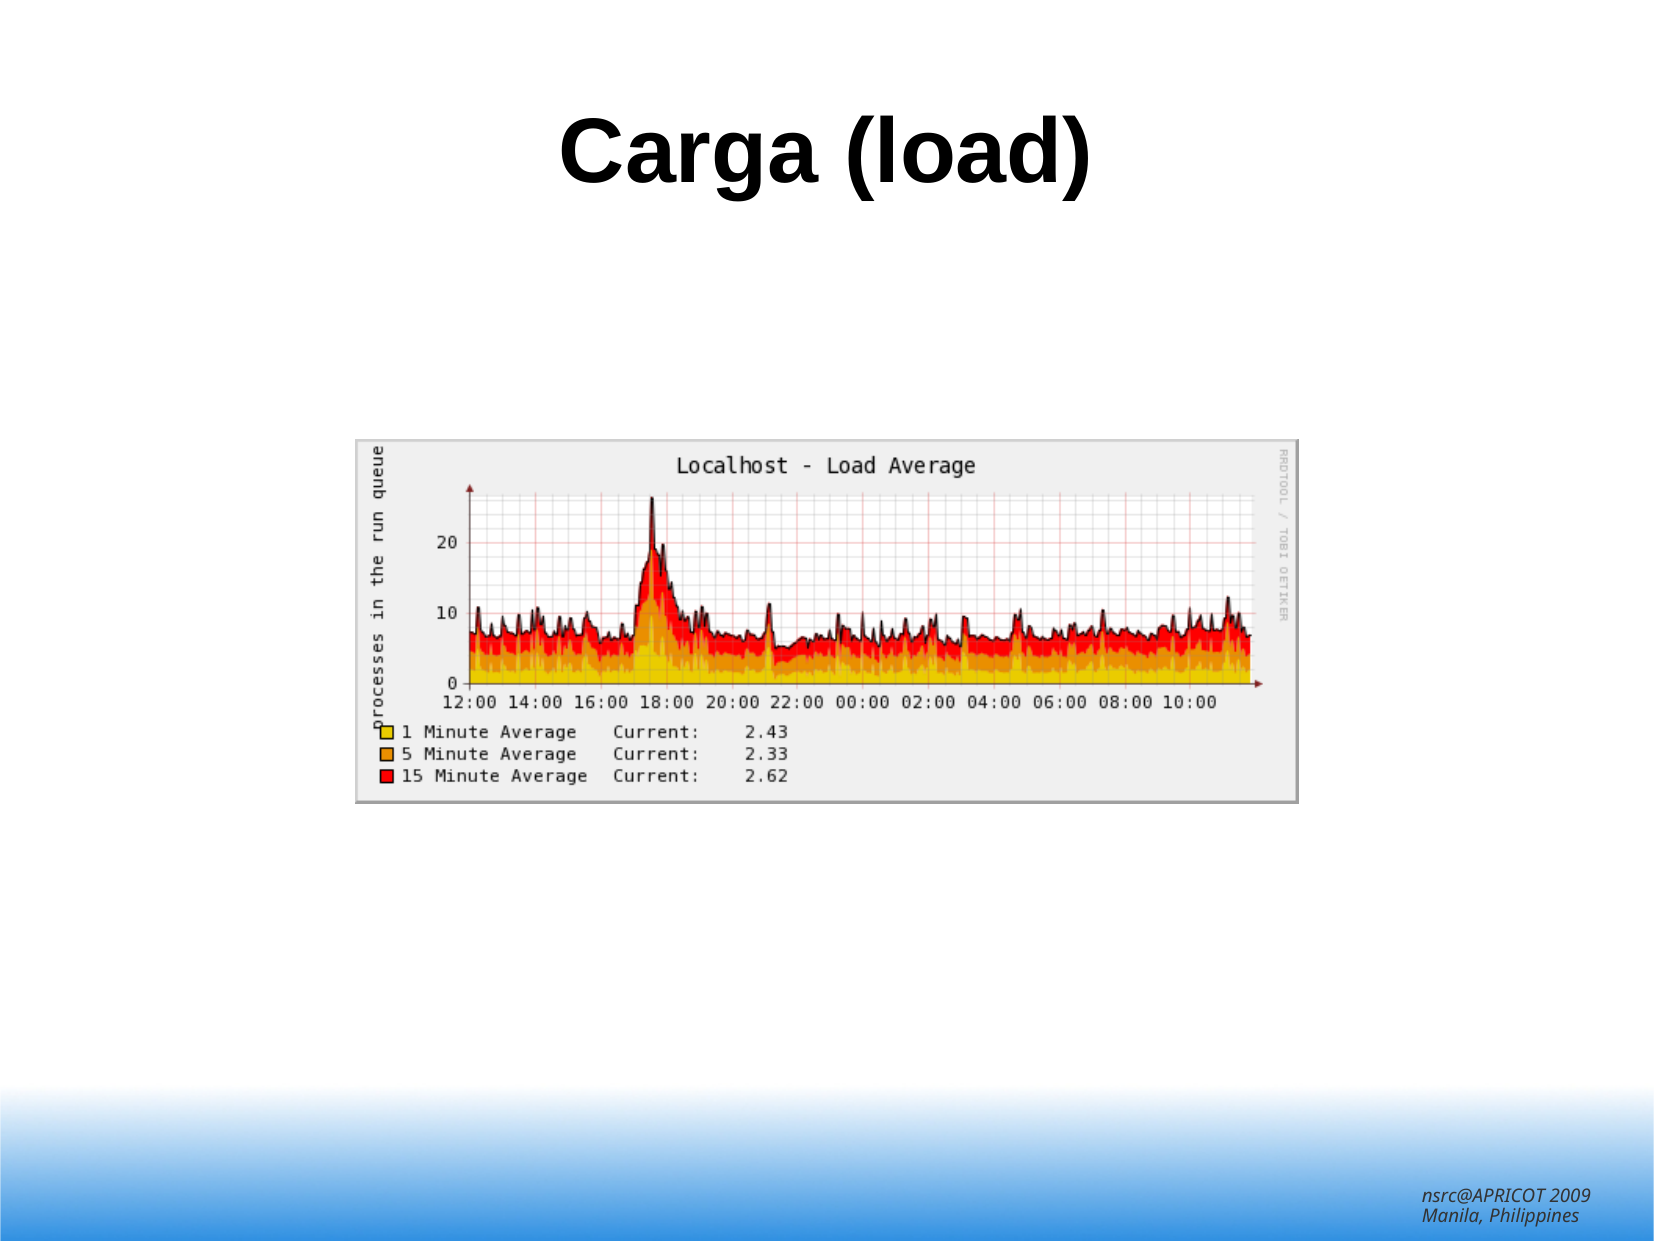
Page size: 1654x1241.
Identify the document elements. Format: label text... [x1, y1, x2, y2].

picture [355, 439, 1299, 804]
picture [0, 1083, 1654, 1241]
title Carga (load) [82, 56, 1571, 249]
